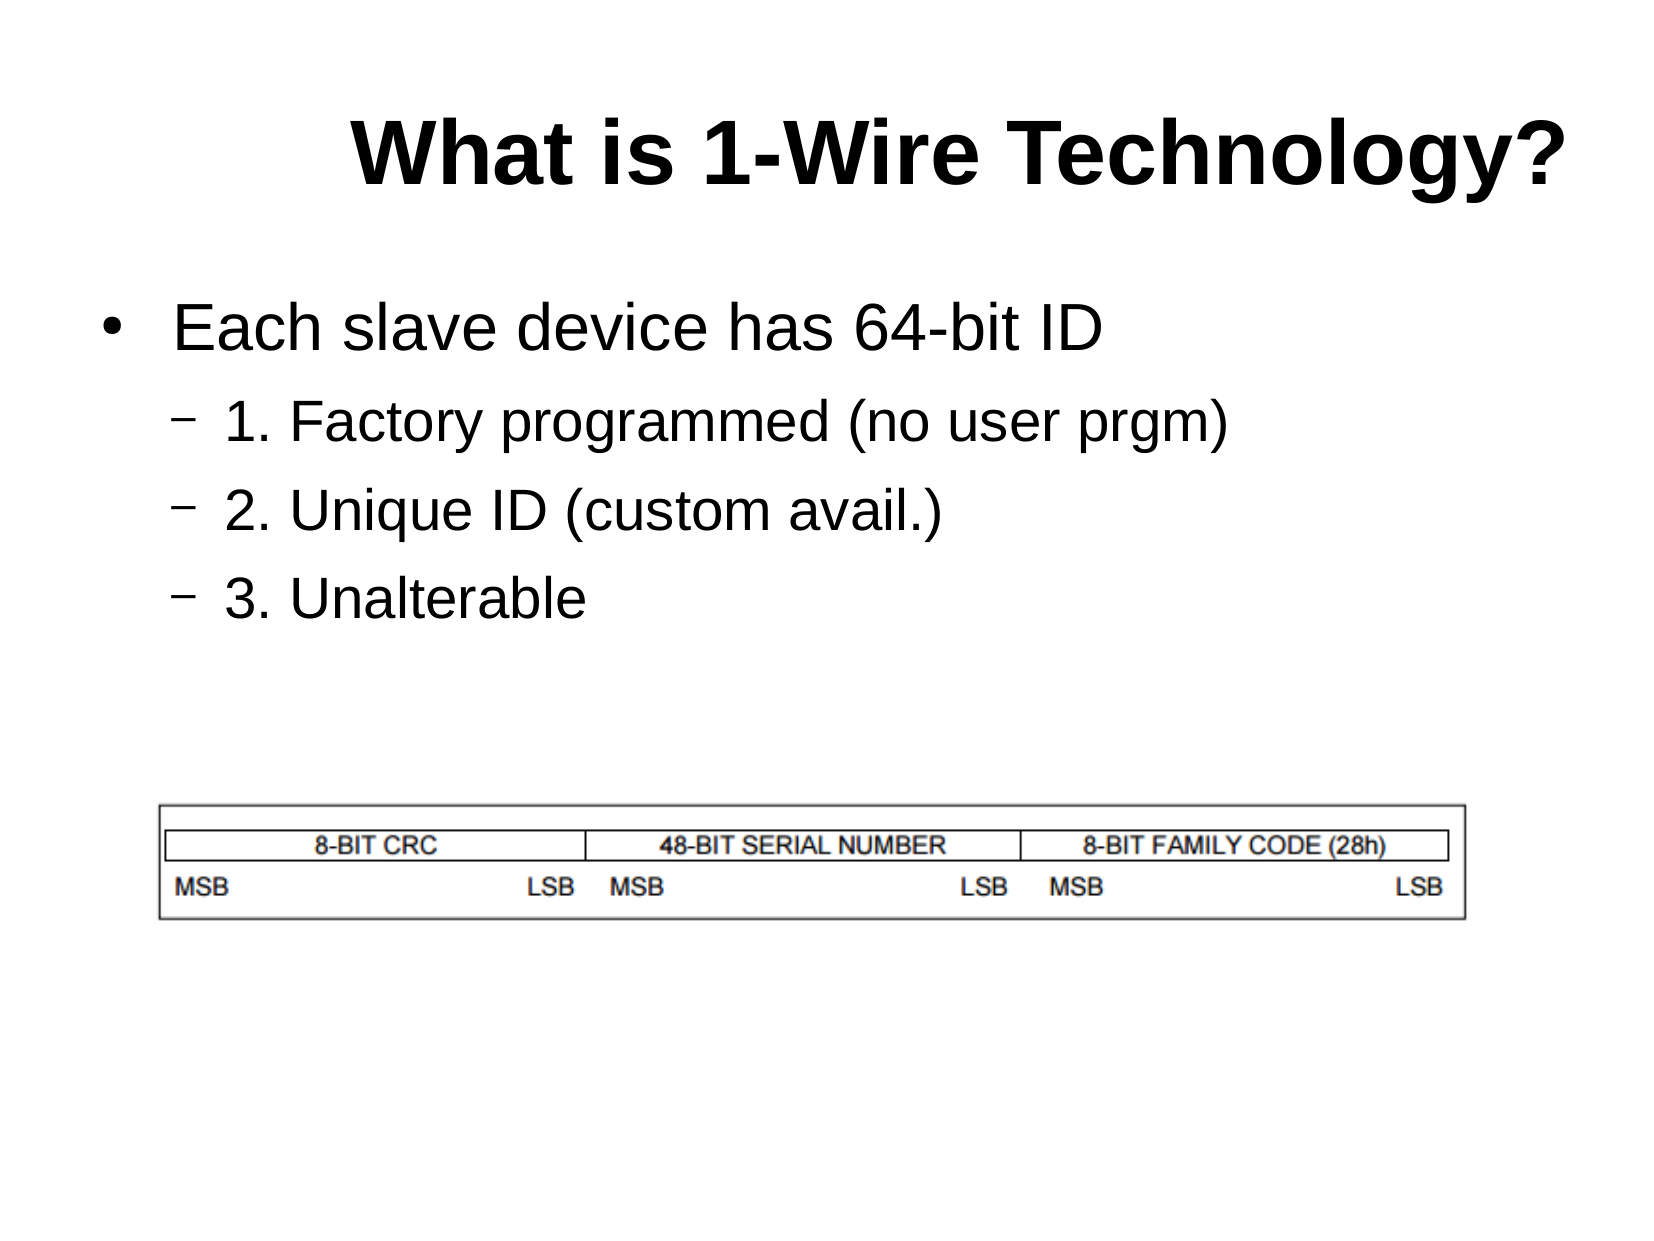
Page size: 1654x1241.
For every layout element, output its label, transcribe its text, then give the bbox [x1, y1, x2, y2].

title What is 1-Wire Technology? [82, 49, 1571, 257]
list Each slave device has 64-bit ID 1. Factory programmed (no user prgm) 2. Unique ID (custom avail.) 3. Unalterable [82, 290, 1571, 1010]
picture [148, 794, 1476, 931]
